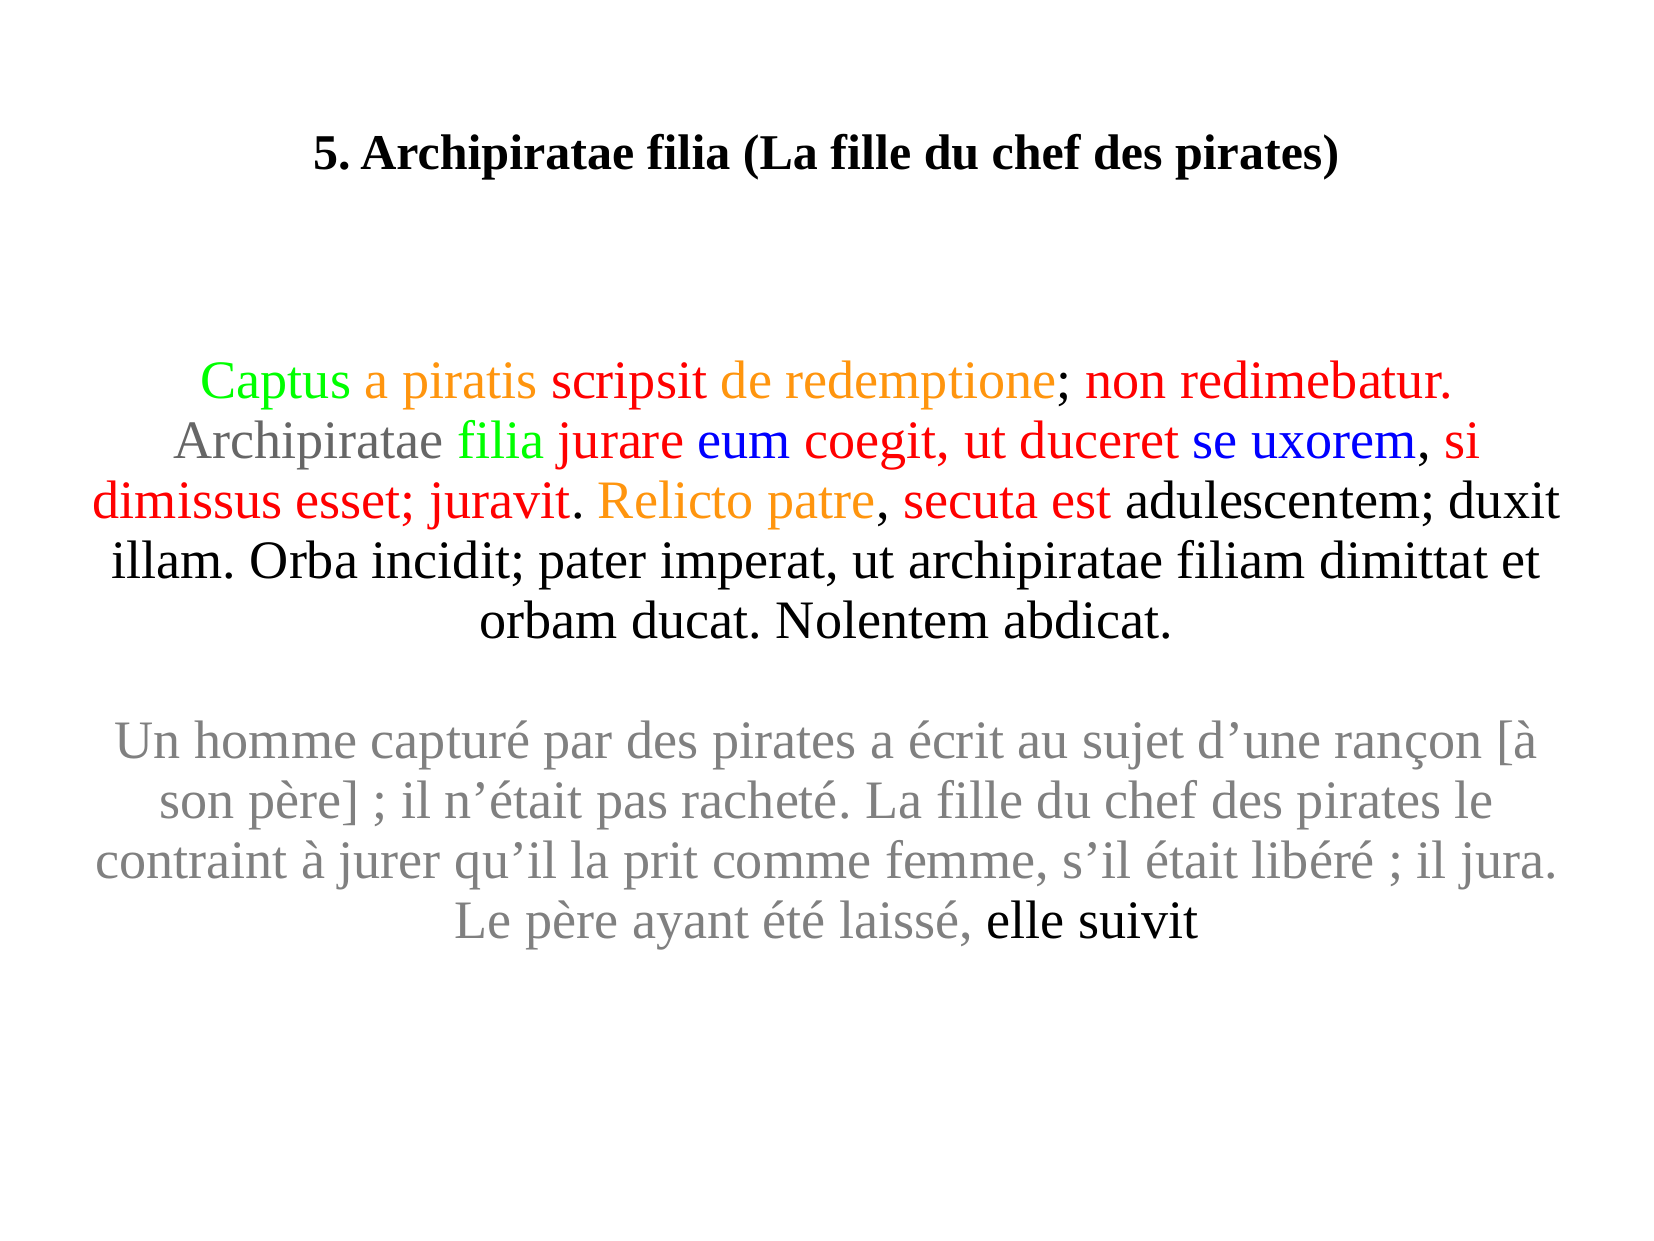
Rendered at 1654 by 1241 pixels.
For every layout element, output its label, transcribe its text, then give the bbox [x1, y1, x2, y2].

title 5. Archipiratae filia (La fille du chef des pirates) [82, 49, 1571, 257]
subtitle Captus a piratis scripsit de redemptione; non redimebatur. Archipiratae filia jurare eum coegit, ut duceret se uxorem, si dimissus esset; juravit. Relicto patre, secuta est adulescentem; duxit illam. Orba incidit; pater imperat, ut archipiratae filiam dimittat et orbam ducat. Nolentem abdicat. Un homme capturé par des pirates a écrit au sujet d’une rançon [à son père] ; il n’était pas racheté. La fille du chef des pirates le contraint à jurer qu’il la prit comme femme, s’il était libéré ; il jura. Le père ayant été laissé, elle suivit [82, 290, 1571, 1010]
